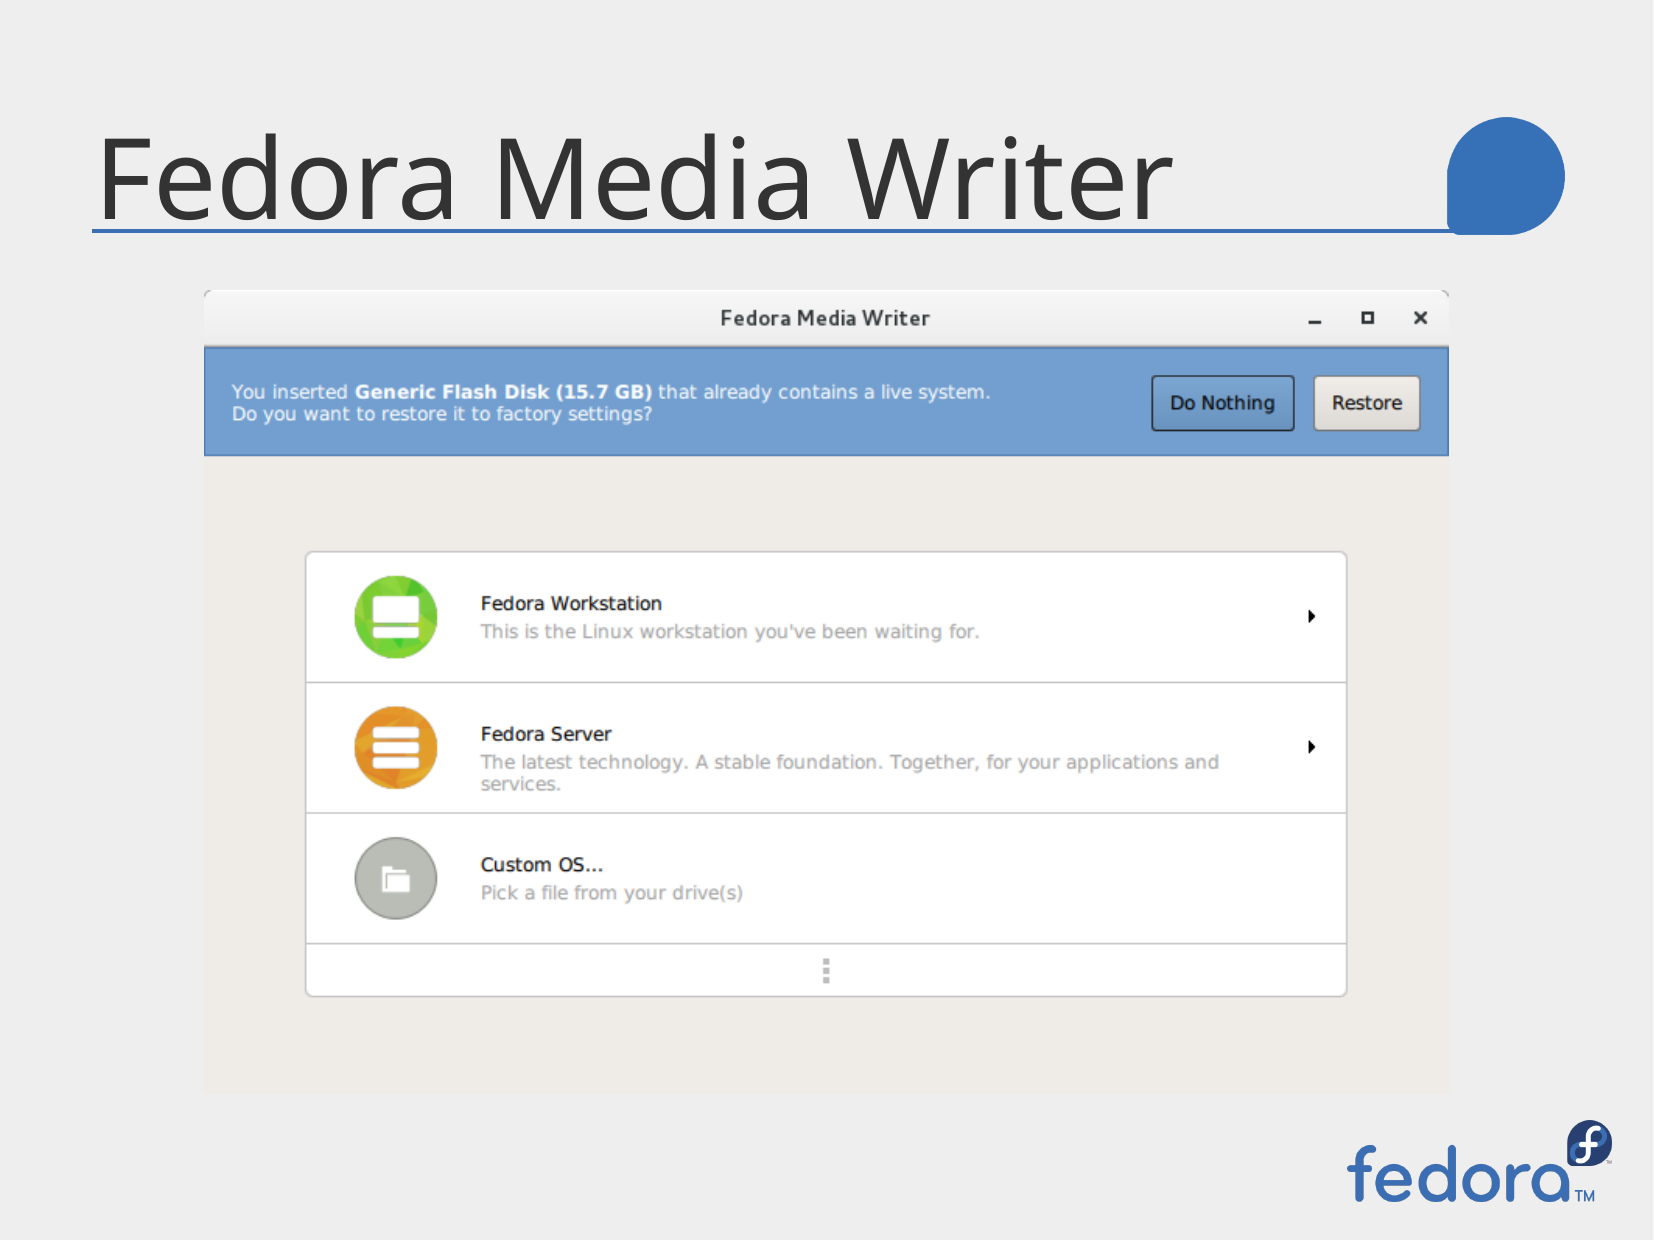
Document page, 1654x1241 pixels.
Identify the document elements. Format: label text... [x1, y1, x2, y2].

picture [204, 290, 1449, 1094]
title Fedora Media Writer [94, 100, 1426, 251]
picture [1447, 117, 1565, 235]
picture [1347, 1120, 1612, 1202]
